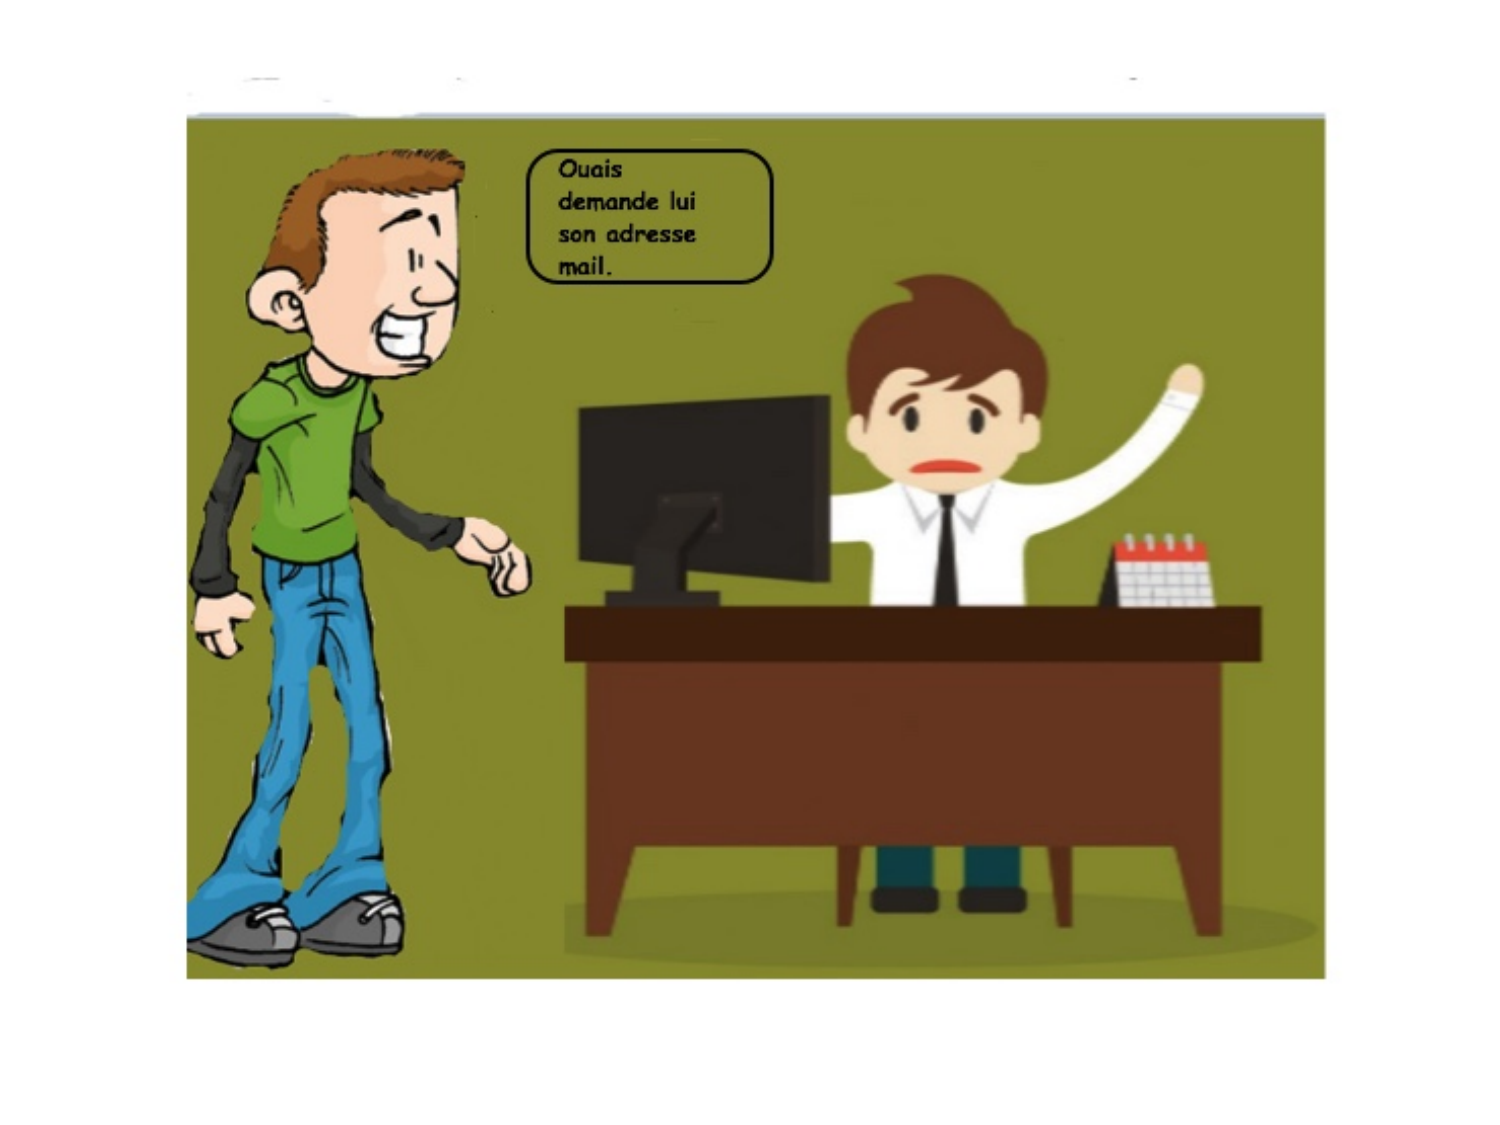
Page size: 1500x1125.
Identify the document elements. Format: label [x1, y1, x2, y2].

picture [106, 44, 1406, 1016]
